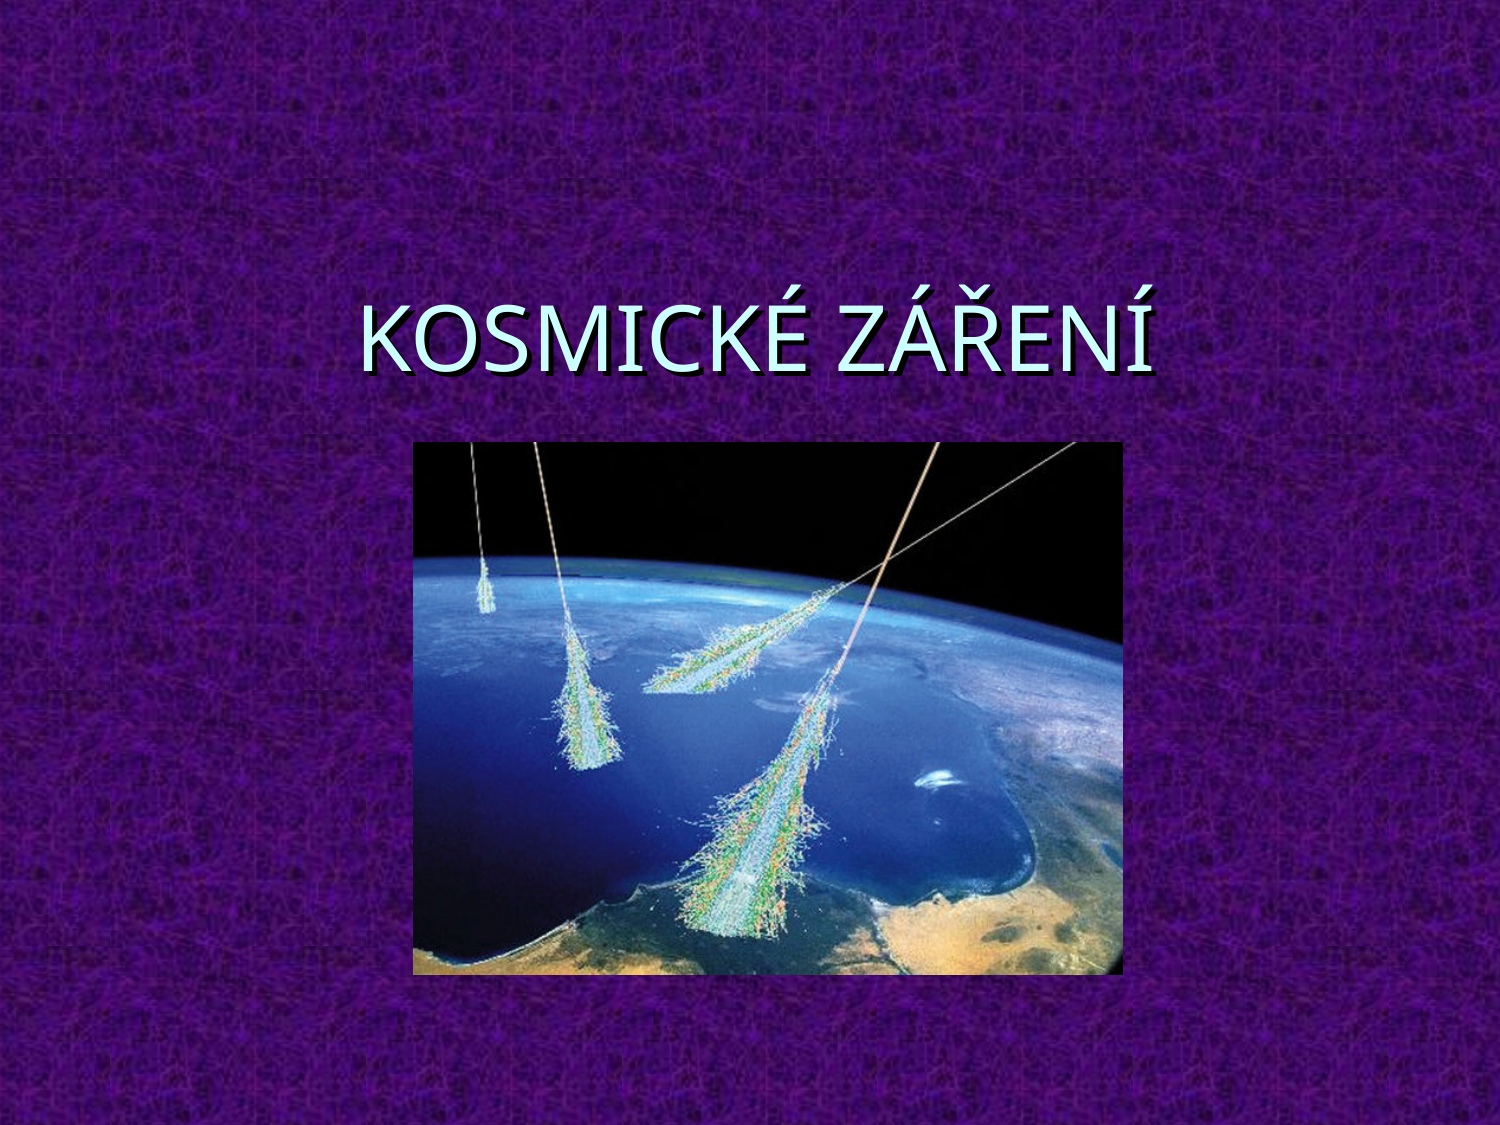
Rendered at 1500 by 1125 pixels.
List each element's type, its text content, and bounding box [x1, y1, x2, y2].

title KOSMICKÉ ZÁŘENÍ [118, 265, 1394, 389]
picture [0, 0, 1500, 1125]
